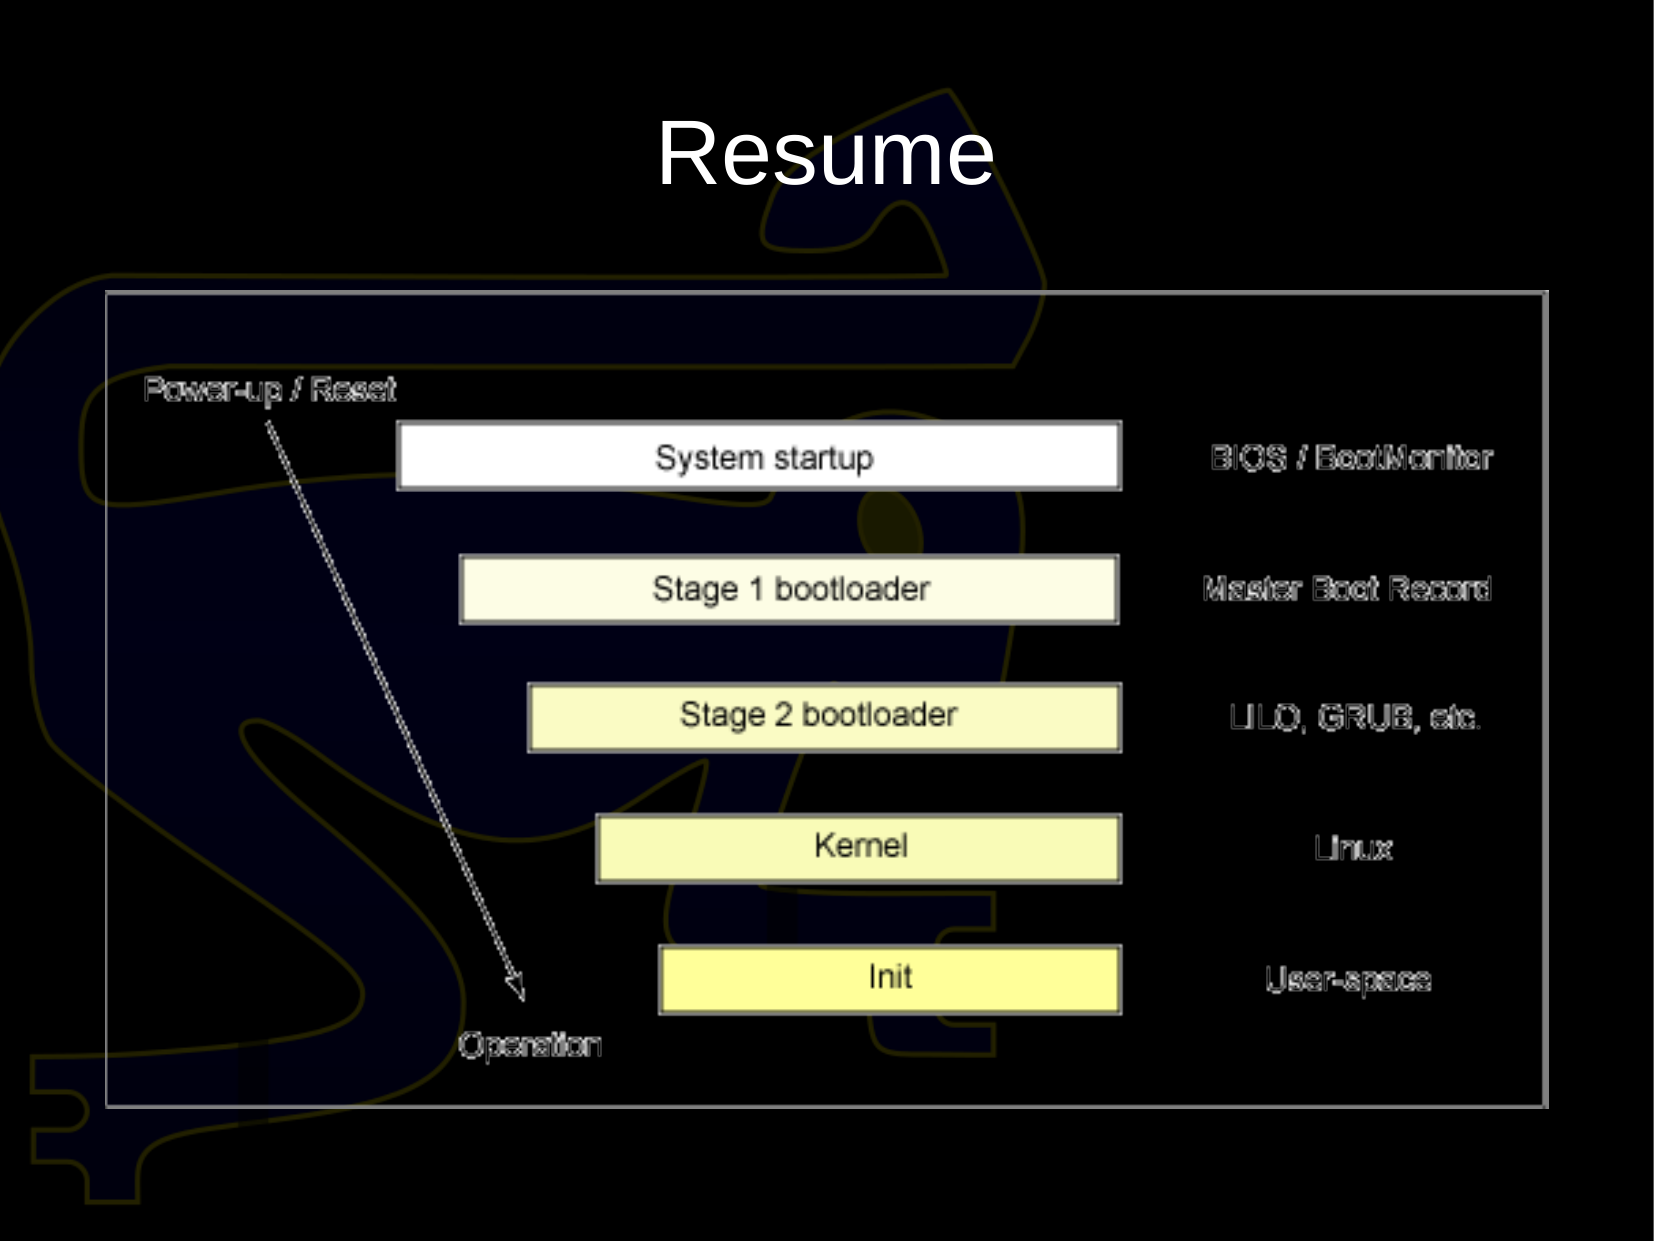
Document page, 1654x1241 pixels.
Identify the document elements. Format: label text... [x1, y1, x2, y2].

picture [105, 257, 1549, 1109]
title Resume [82, 49, 1571, 257]
